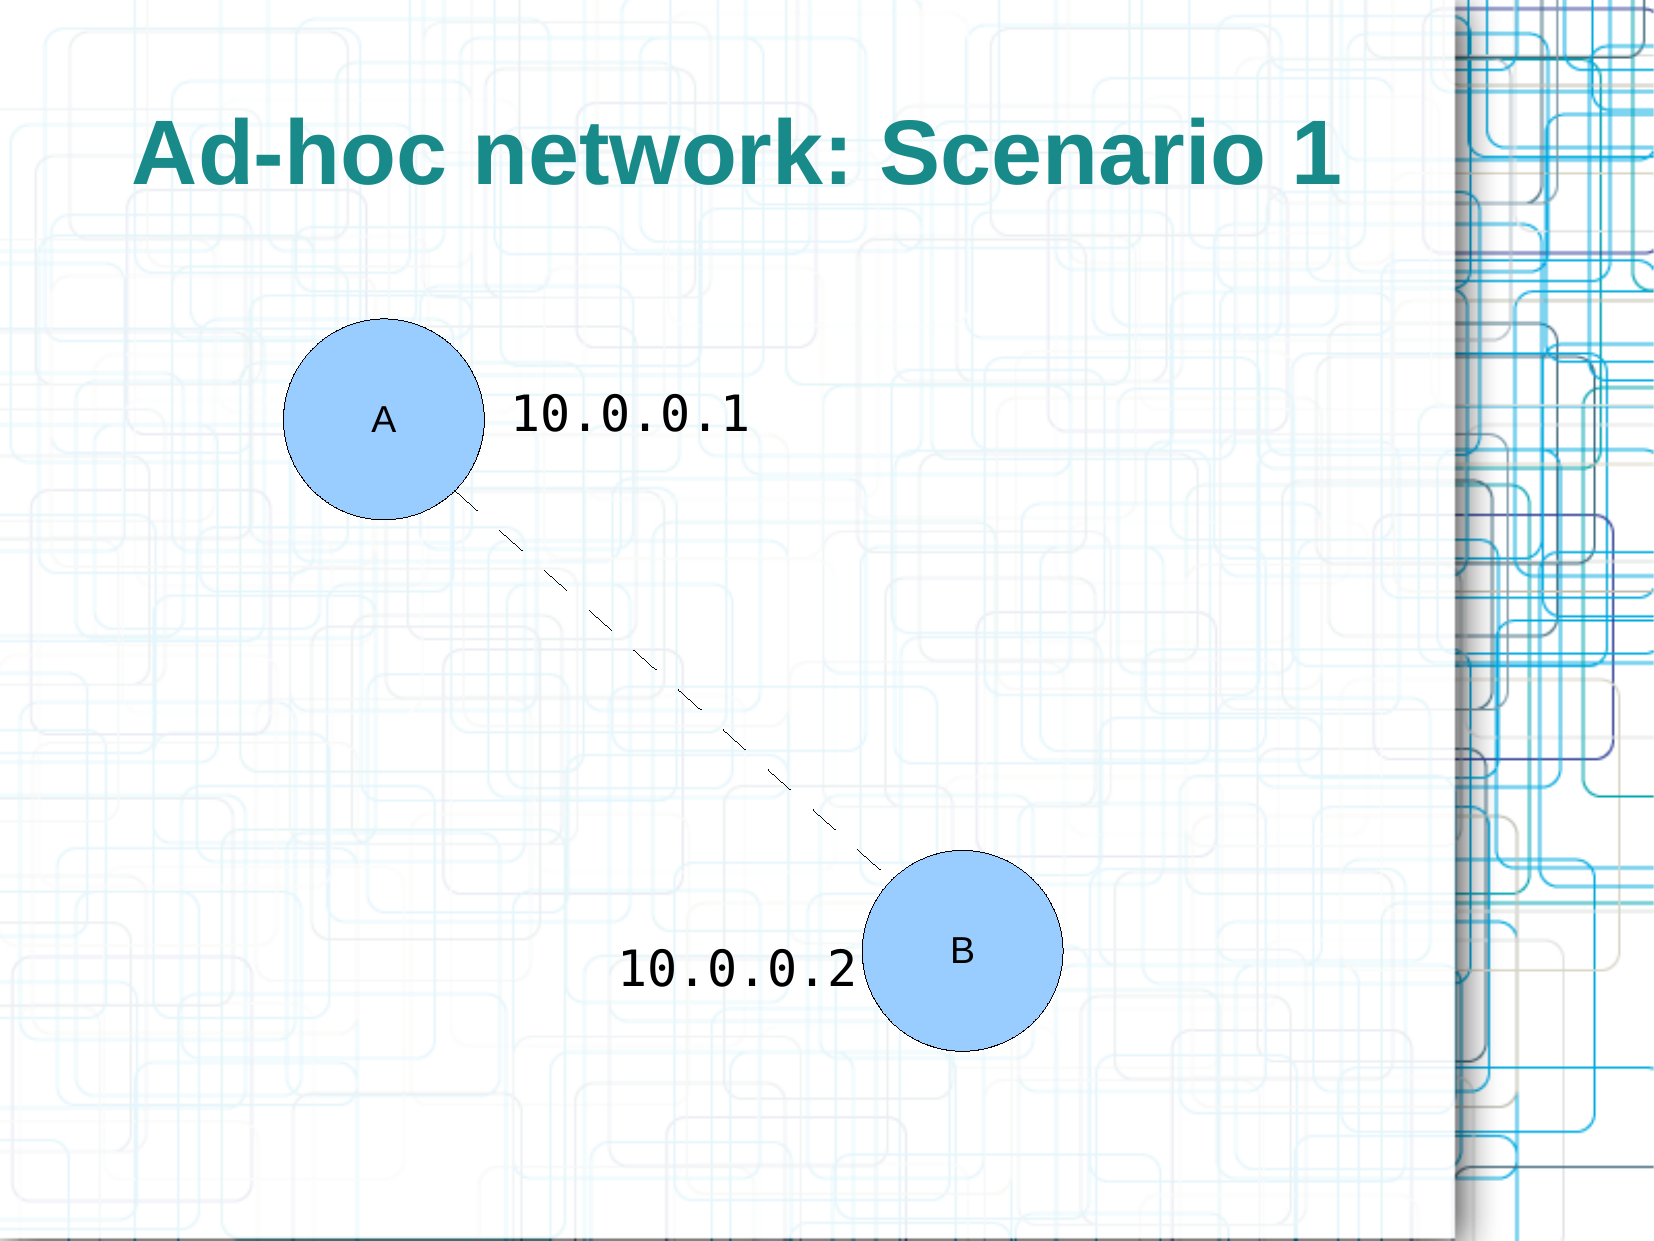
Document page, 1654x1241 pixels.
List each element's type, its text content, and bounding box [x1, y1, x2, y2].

title Ad-hoc network: Scenario 1 [59, 49, 1418, 257]
text_box 10.0.0.1 [496, 377, 768, 452]
text_box A [283, 318, 485, 520]
picture [0, 0, 1654, 1241]
text_box B [863, 850, 1064, 1052]
text_box 10.0.0.2 [602, 933, 875, 1007]
